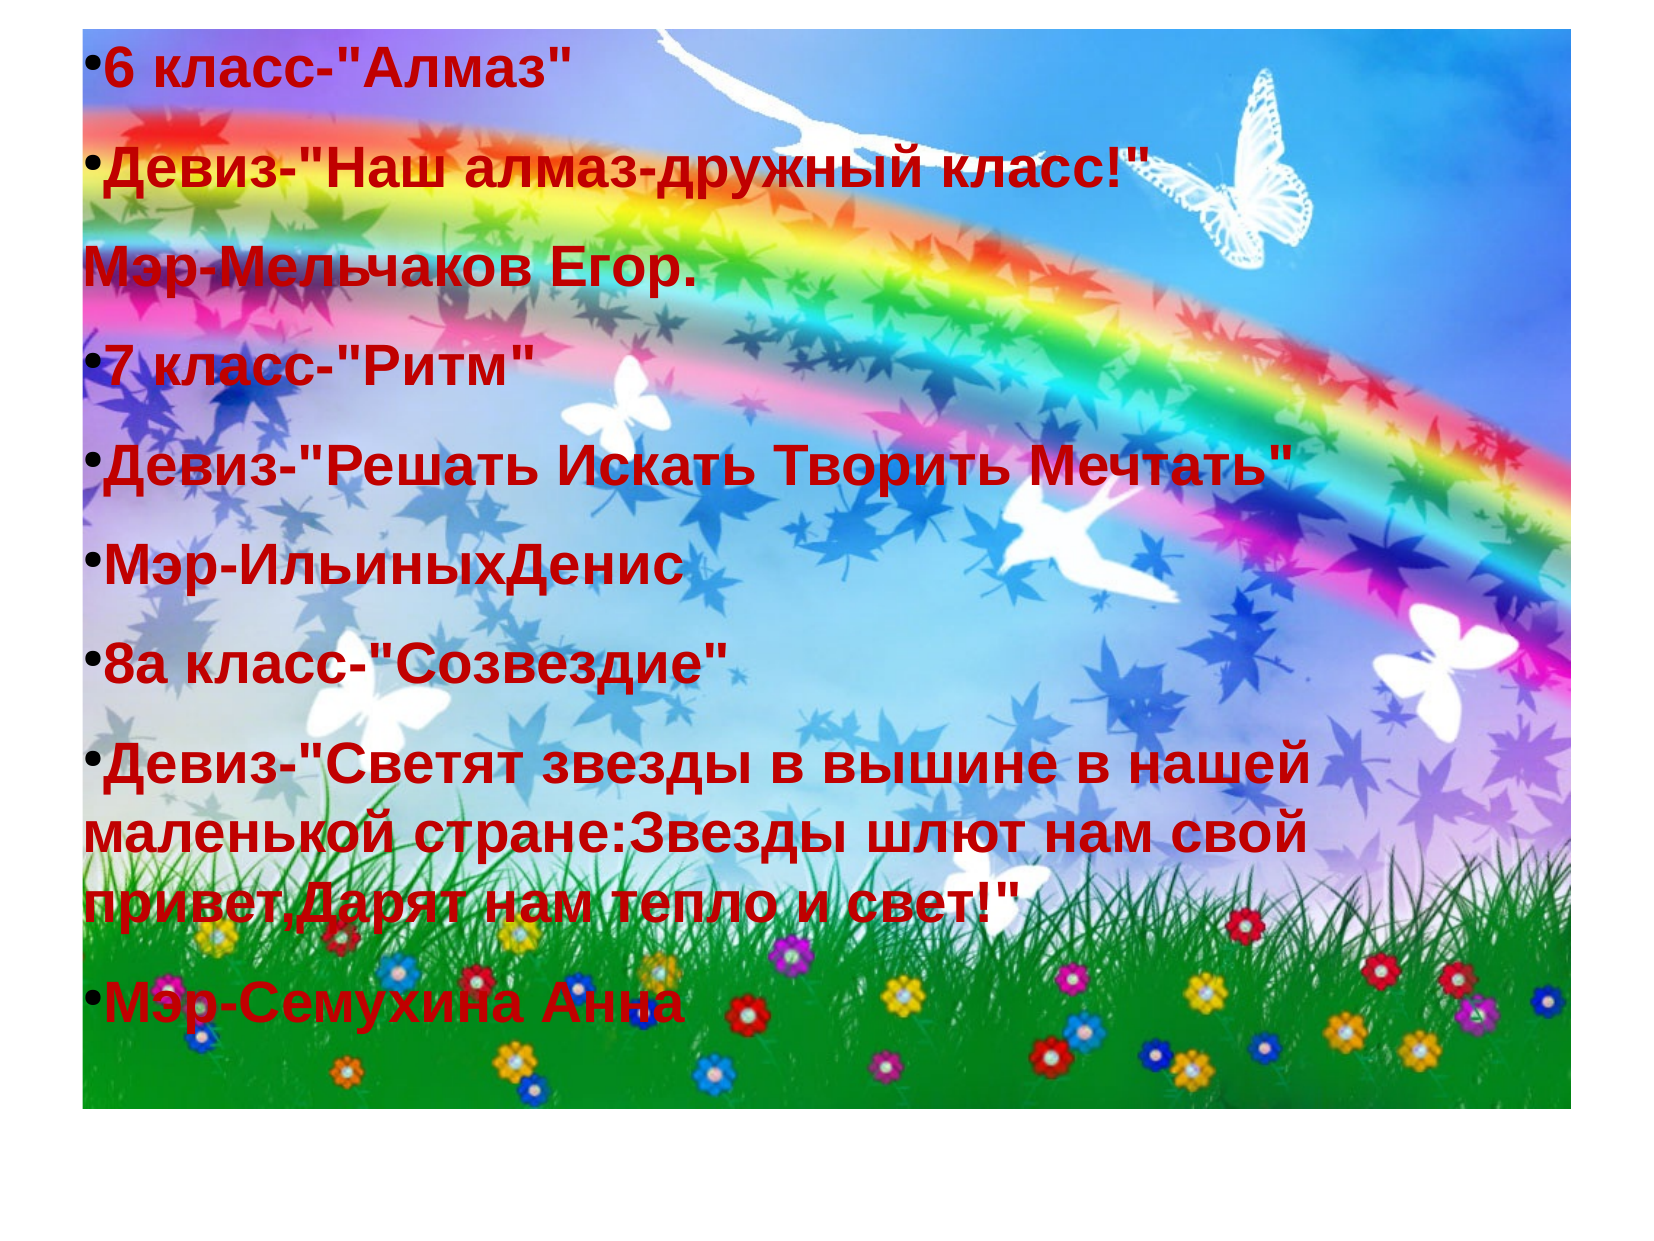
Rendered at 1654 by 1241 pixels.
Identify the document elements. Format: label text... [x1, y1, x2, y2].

list 6 класс-"Алмаз" Девиз-"Наш алмаз-дружный класс!" Мэр-Мельчаков Егор. 7 класс-"Ритм" Девиз-"Решать Искать Творить Мечтать" Мэр-ИльиныхДенис 8а класс-"Созвездие" Девиз-"Светят звезды в вышине в нашей маленькой стране:Звезды шлют нам свой привет,Дарят нам тепло и свет!" Мэр-Семухина Анна [82, 29, 1571, 1109]
